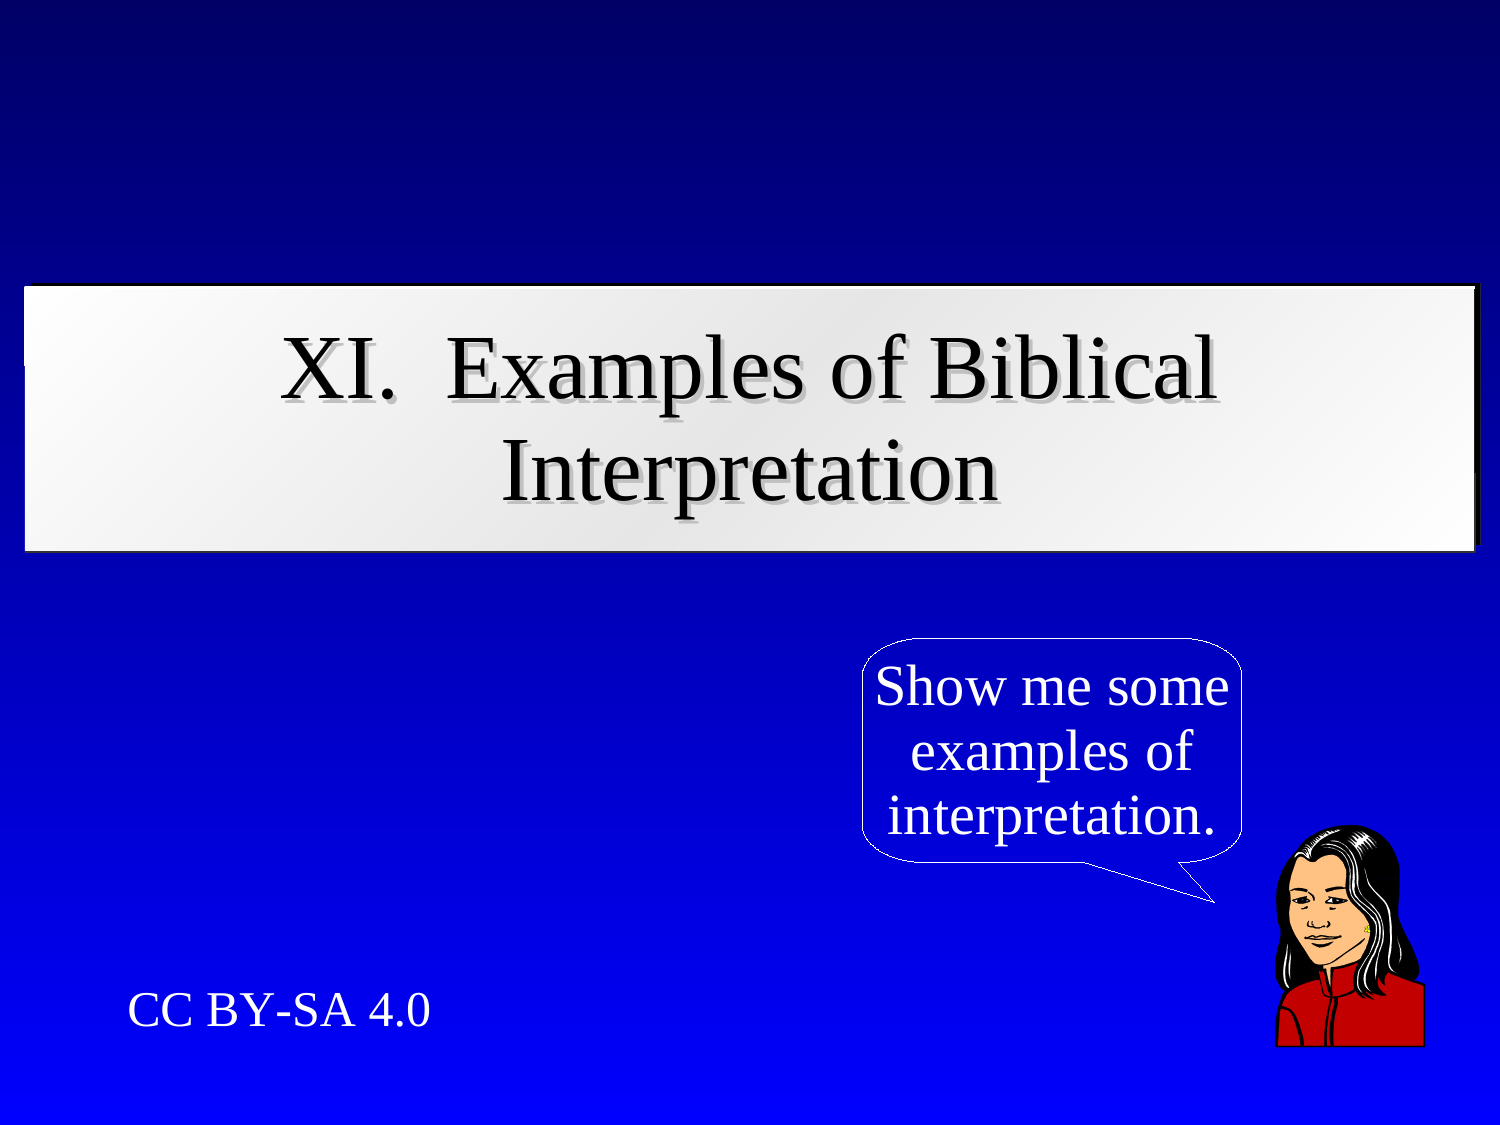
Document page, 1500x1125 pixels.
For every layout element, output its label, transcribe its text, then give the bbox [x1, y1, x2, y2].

text_box CC BY-SA 4.0 [112, 975, 526, 1046]
text_box Show me some examples of interpretation. [862, 638, 1242, 903]
title XI. Examples of Biblical Interpretation [112, 309, 1388, 528]
picture [1275, 825, 1426, 1048]
